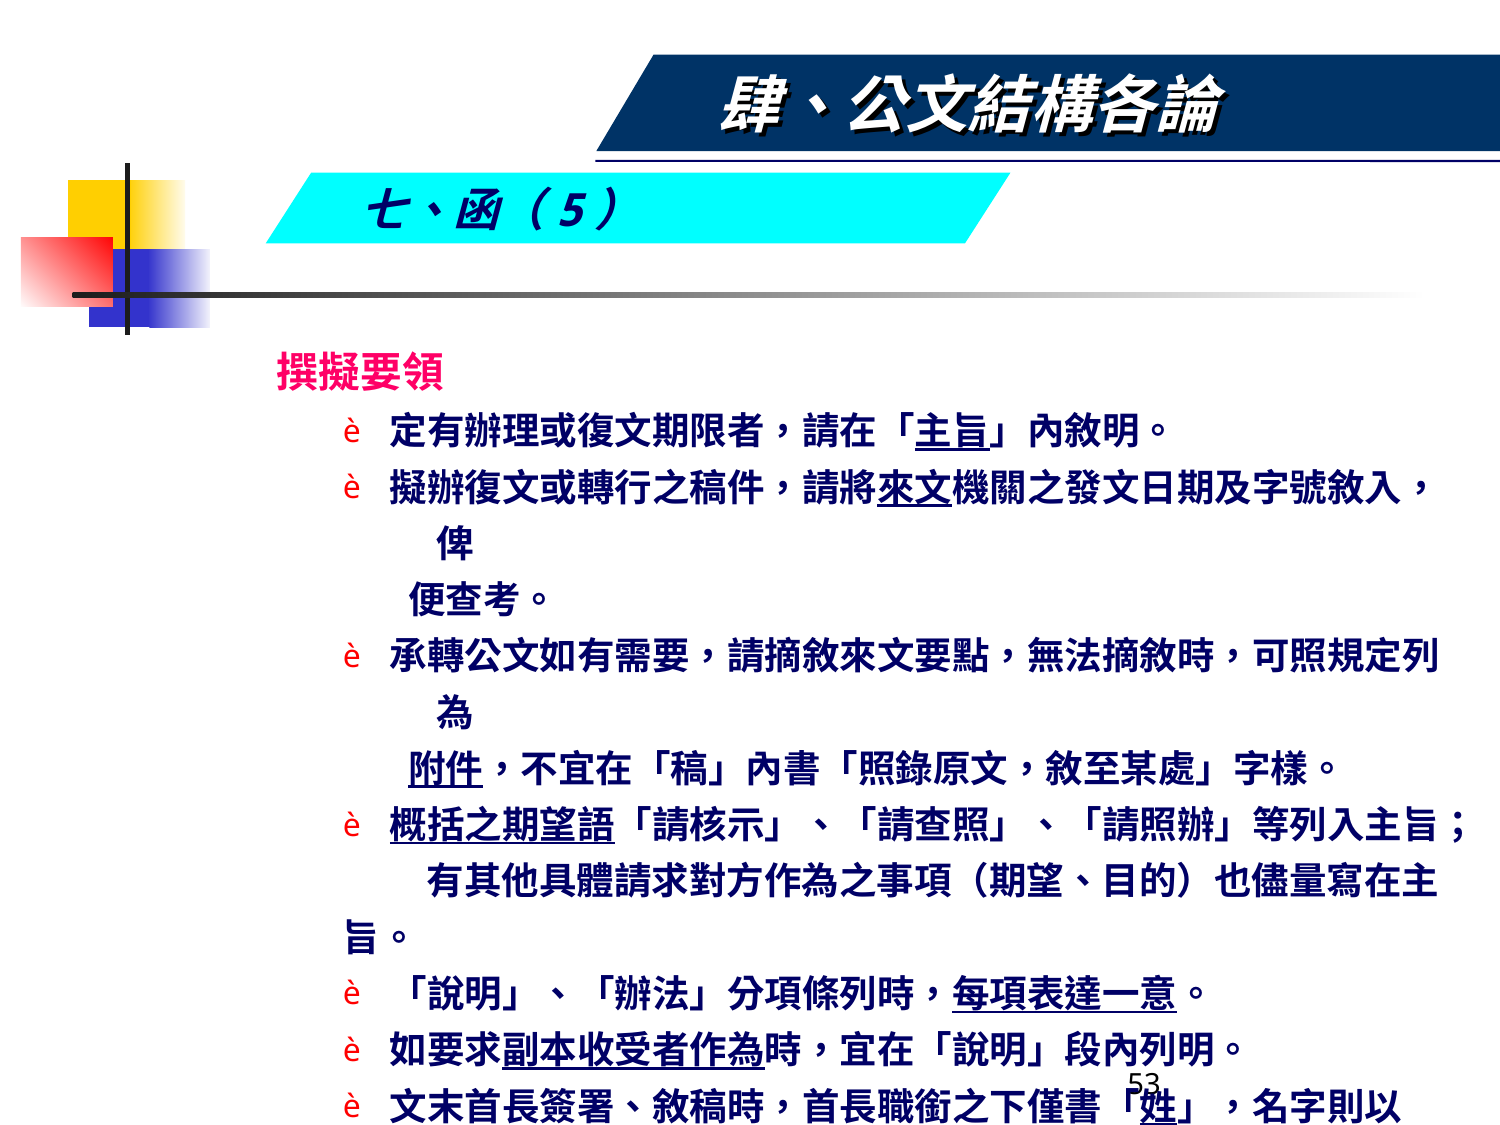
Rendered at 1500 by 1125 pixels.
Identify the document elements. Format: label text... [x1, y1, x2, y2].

text_box [1200, 1037, 1208, 1042]
text_box 肆、公文結構各論 [596, 54, 1500, 152]
text_box [1125, 1044, 1131, 1053]
text_box [1112, 1044, 1117, 1052]
text_box [1112, 1037, 1426, 1113]
text_box [1147, 1045, 1154, 1051]
text_box [1145, 1100, 1150, 1110]
text_box 七、函（5） [265, 172, 1011, 244]
text_box 撰擬要領 定有辦理或復文期限者，請在「主旨」內敘明。 擬辦復文或轉行之稿件，請將來文機關之發文日期及字號敘入，俾 便查考。 承轉公文如有需要，請摘敘來文要點，無法摘敘時，可照規定列為 附件，不宜在「稿」內書「照錄原文，敘至某處」字樣。 概括之期望語「請核示」、「請查照」、「請照辦」等列入主旨； 有其他具體請求對方作為之事項（期望、目的）也儘量寫在主旨。 「說明」、「辦法」分項條列時，每項表達一意。 如要求副本收受者作為時，宜在「說明」段內列明。 文末首長簽署、敘稿時，首長職銜之下僅書「姓」，名字則以「○ ○」表示。 [178, 330, 1459, 962]
text_box [1264, 1096, 1274, 1103]
